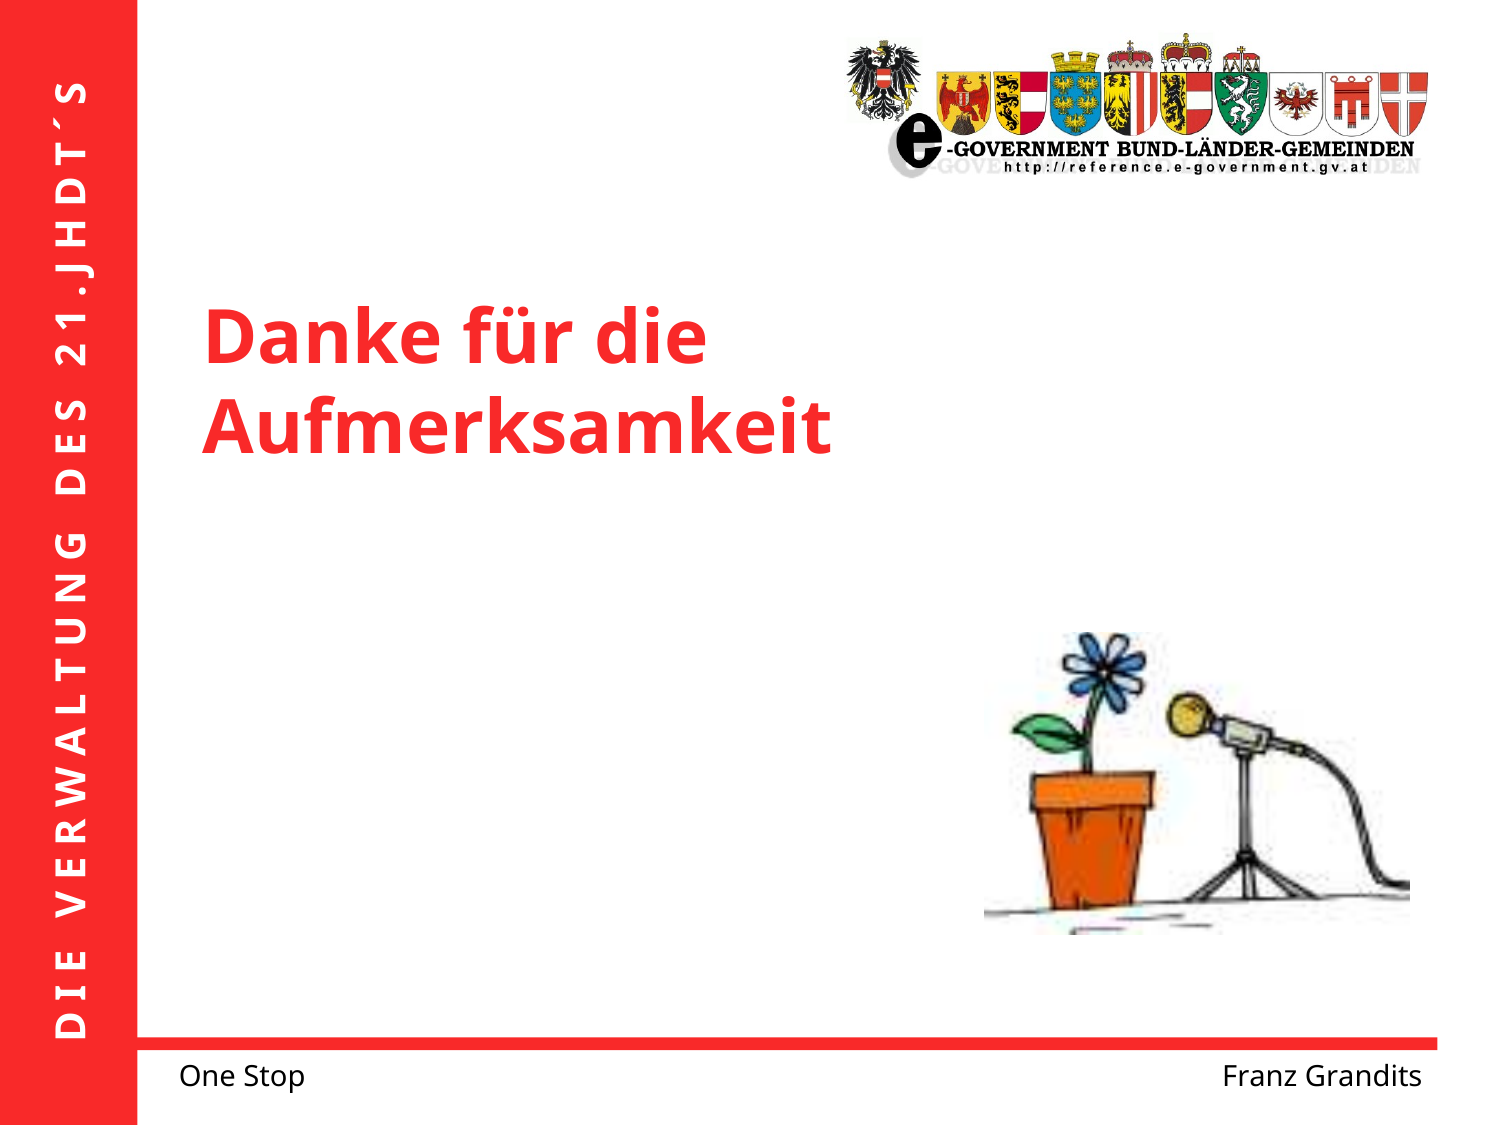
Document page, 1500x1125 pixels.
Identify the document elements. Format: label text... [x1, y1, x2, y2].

picture [844, 30, 1429, 181]
text_box Franz Grandits [1187, 1050, 1438, 1125]
title Danke für die Aufmerksamkeit [187, 281, 876, 507]
picture [984, 632, 1410, 935]
text_box One Stop [163, 1050, 681, 1125]
